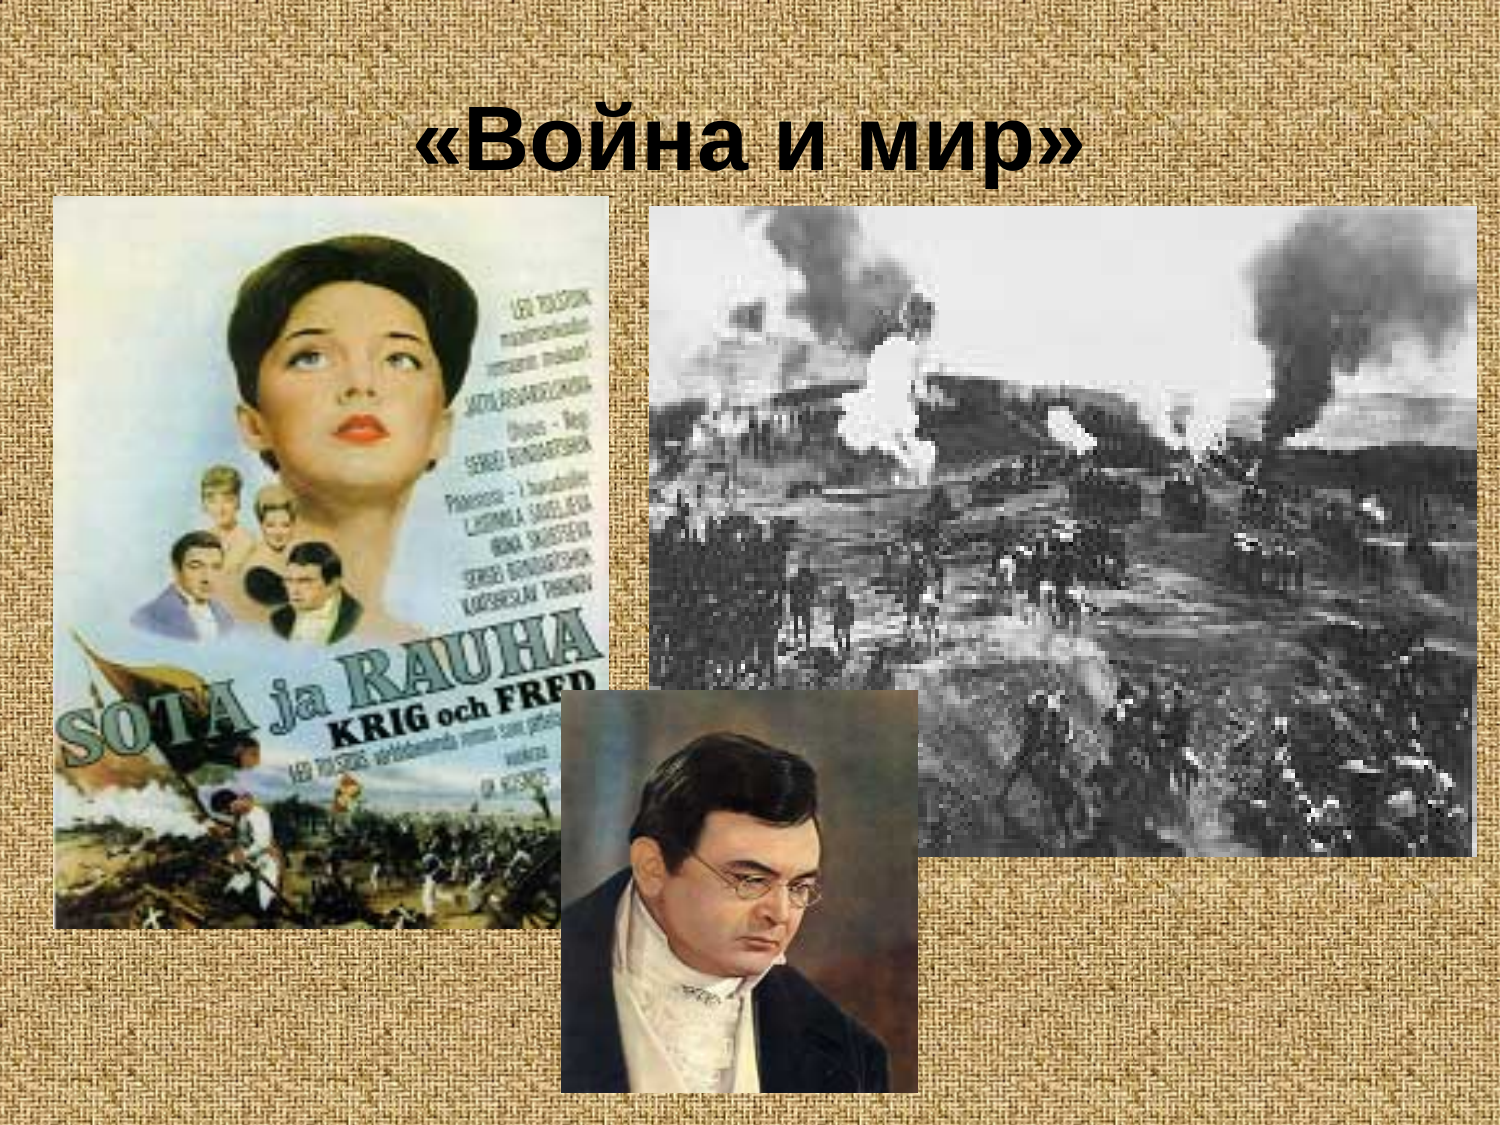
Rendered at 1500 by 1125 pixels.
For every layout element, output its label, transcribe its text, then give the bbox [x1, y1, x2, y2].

title «Война и мир» [75, 45, 1426, 233]
text_box [53, 196, 609, 929]
picture [0, 0, 1500, 1125]
